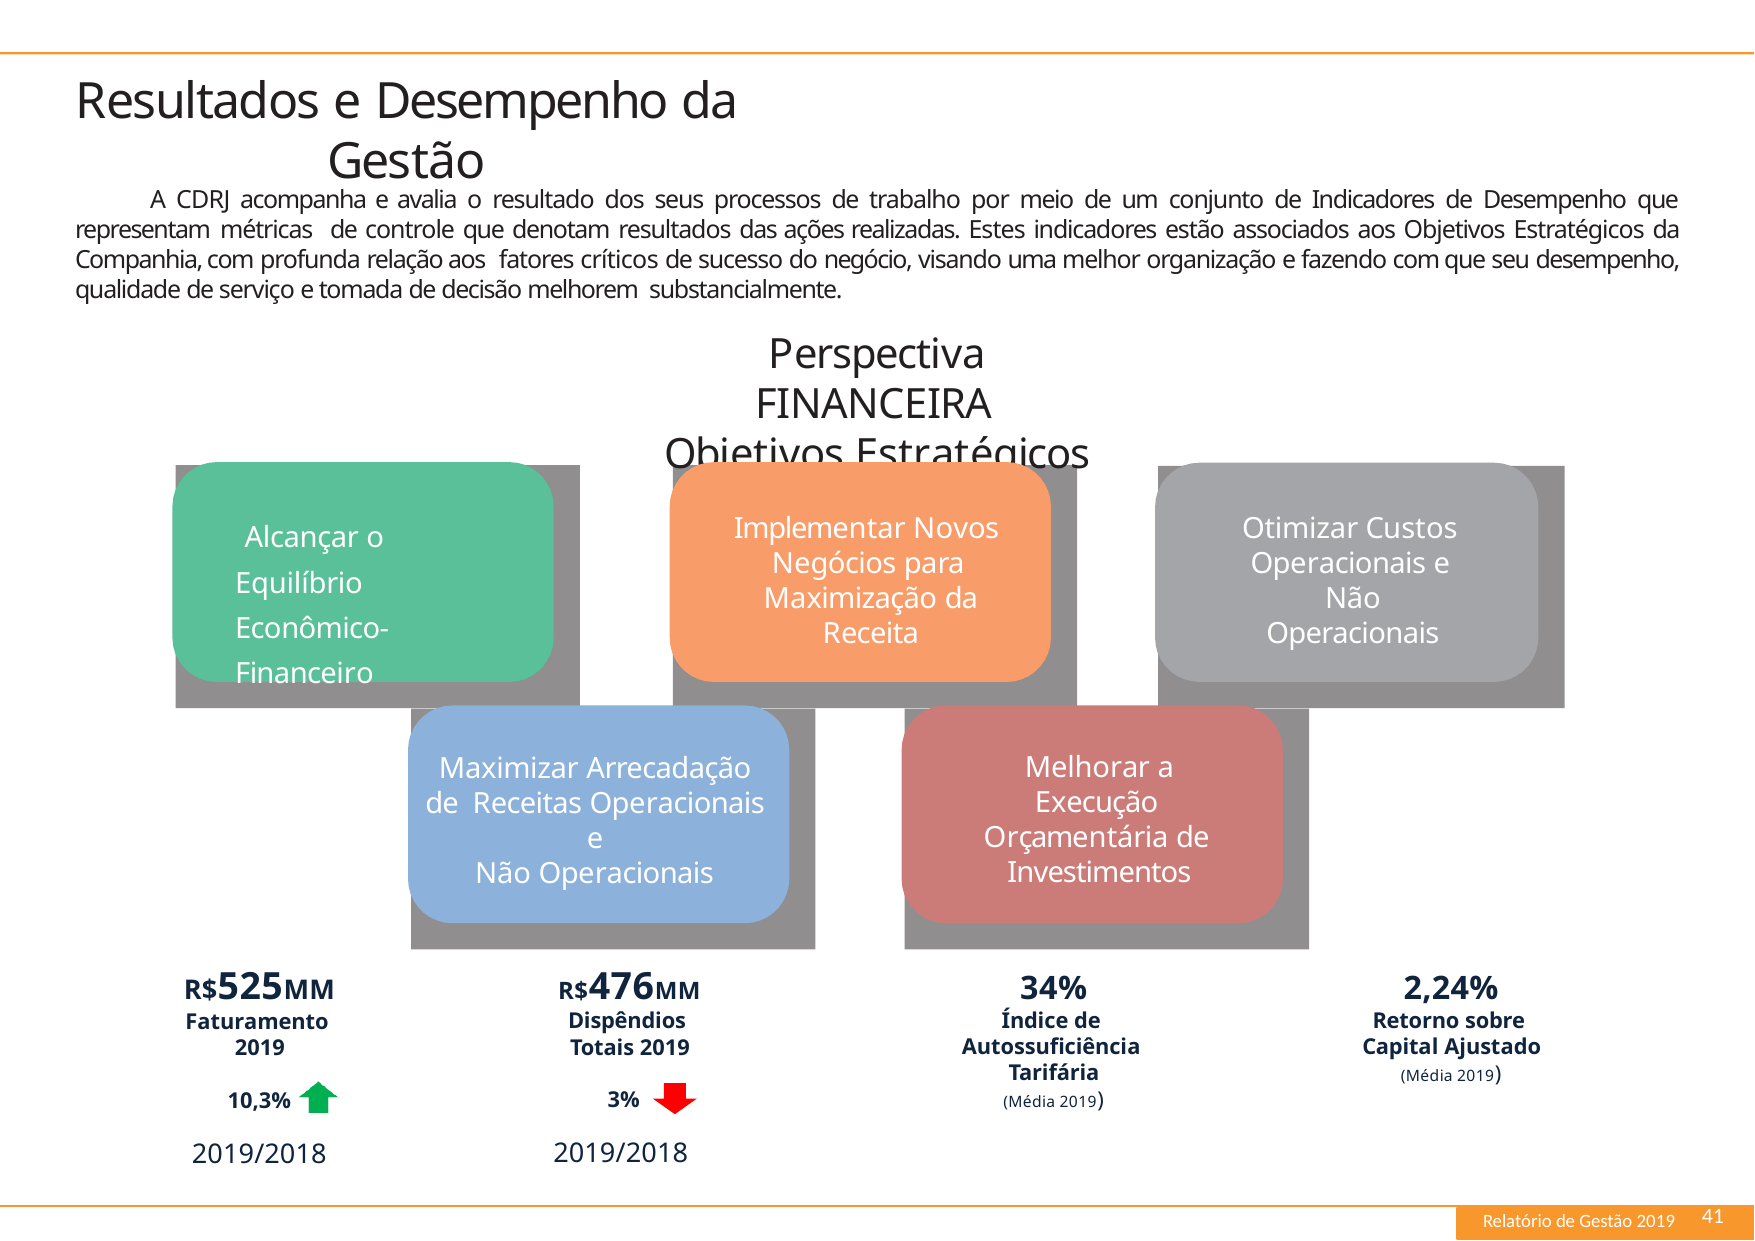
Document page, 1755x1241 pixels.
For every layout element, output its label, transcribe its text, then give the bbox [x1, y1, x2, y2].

text_box [1458, 1209, 1754, 1238]
text_box [172, 462, 1565, 950]
text_box Otimizar Custos Operacionais e Não Operacionais [1239, 507, 1466, 617]
text_box 41 [1699, 1207, 1727, 1231]
title Resultados e Desempenho da Gestão [72, 66, 828, 131]
text_box Melhorar a Execução Orçamentária de Investimentos [971, 745, 1227, 856]
text_box R$525MM Faturamento 2019 [169, 959, 350, 1063]
text_box 2019/2018 [551, 1133, 708, 1171]
text_box Maximizar Arrecadação de Receitas Operacionais e Não Operacionais [420, 747, 769, 857]
text_box A CDRJ acompanha e avalia o resultado dos seus processos de trabalho por meio de um conjunto de Indicadores de Desempenho que representam métricas de controle que denotam resultados das ações realizadas. Estes indicadores estão associados aos Objetivos Estratégicos da Companhia, com profunda relação aos fatores críticos de sucesso do negócio, visando uma melhor organização e fazendo com que seu desempenho, qualidade de serviço e tomada de decisão melhorem substancialmente. Perspectiva FINANCEIRA Objetivos Estratégicos [72, 181, 1682, 429]
picture [298, 1081, 338, 1113]
text_box Implementar Novos Negócios para Maximização da Receita [724, 507, 1017, 617]
text_box 2,24% Retorno sobre Capital Ajustado (Média 2019) [1347, 965, 1555, 1088]
text_box [652, 1083, 697, 1115]
text_box 41 [1699, 1200, 1727, 1205]
text_box R$476MM Dispêndios Totais 2019 [544, 958, 715, 1062]
text_box 3% [605, 1083, 654, 1115]
text_box 34% Índice de Autossuficiência Tarifária (Média 2019) [950, 964, 1157, 1114]
text_box Alcançar o Equilíbrio Econômico-Financeiro [233, 506, 507, 601]
text_box 10,3% 2019/2018 [181, 1084, 338, 1172]
text_box Relatório de Gestão 2019 [1481, 1207, 1682, 1234]
